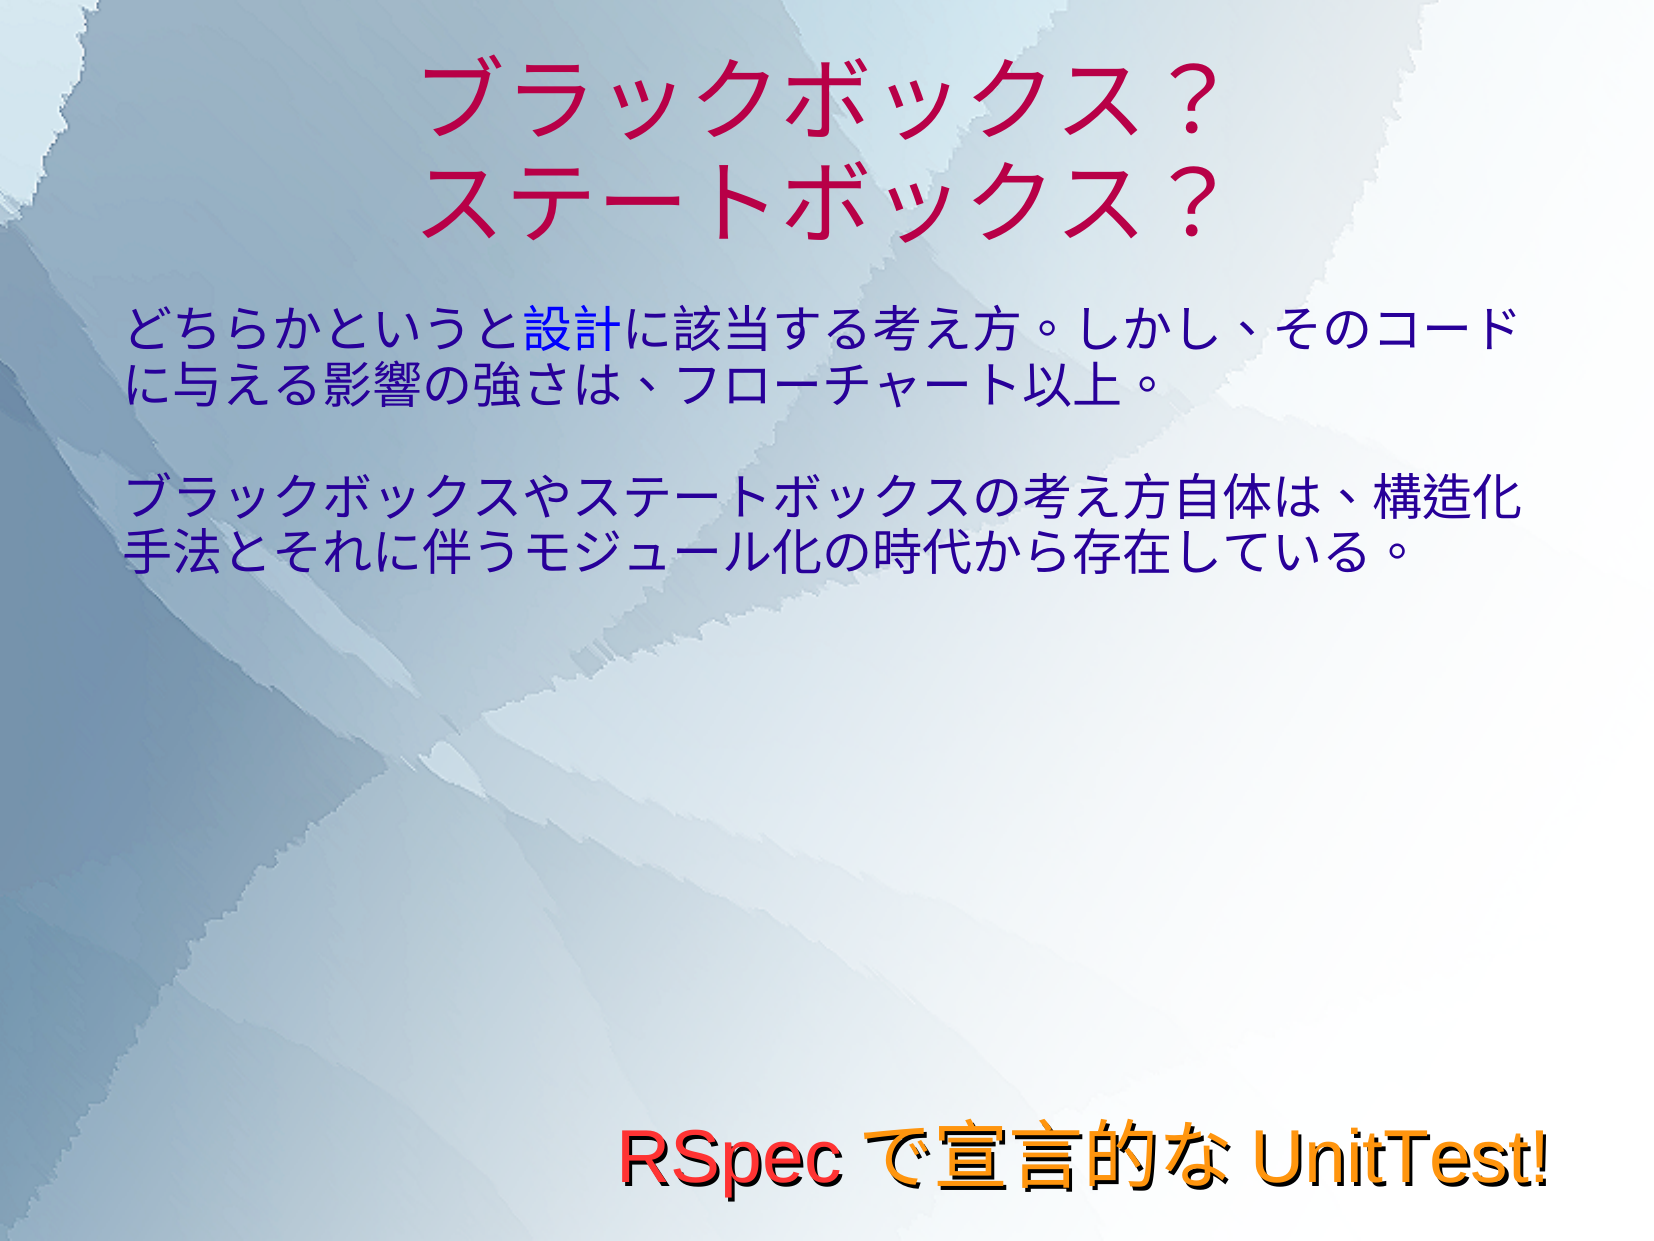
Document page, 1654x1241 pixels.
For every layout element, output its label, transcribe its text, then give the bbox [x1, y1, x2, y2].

text_box RSpecで宣言的なUnitTest! [561, 1107, 1565, 1207]
title ブラックボックス？ ステートボックス？ [82, 50, 1571, 256]
text_box どちらかというと設計に該当する考え方。しかし、そのコードに与える影響の強さは、フローチャート以上。 ブラックボックスやステートボックスの考え方自体は、構造化手法とそれに伴うモジュール化の時代から存在している。 [107, 295, 1565, 739]
picture [0, 0, 1654, 1241]
